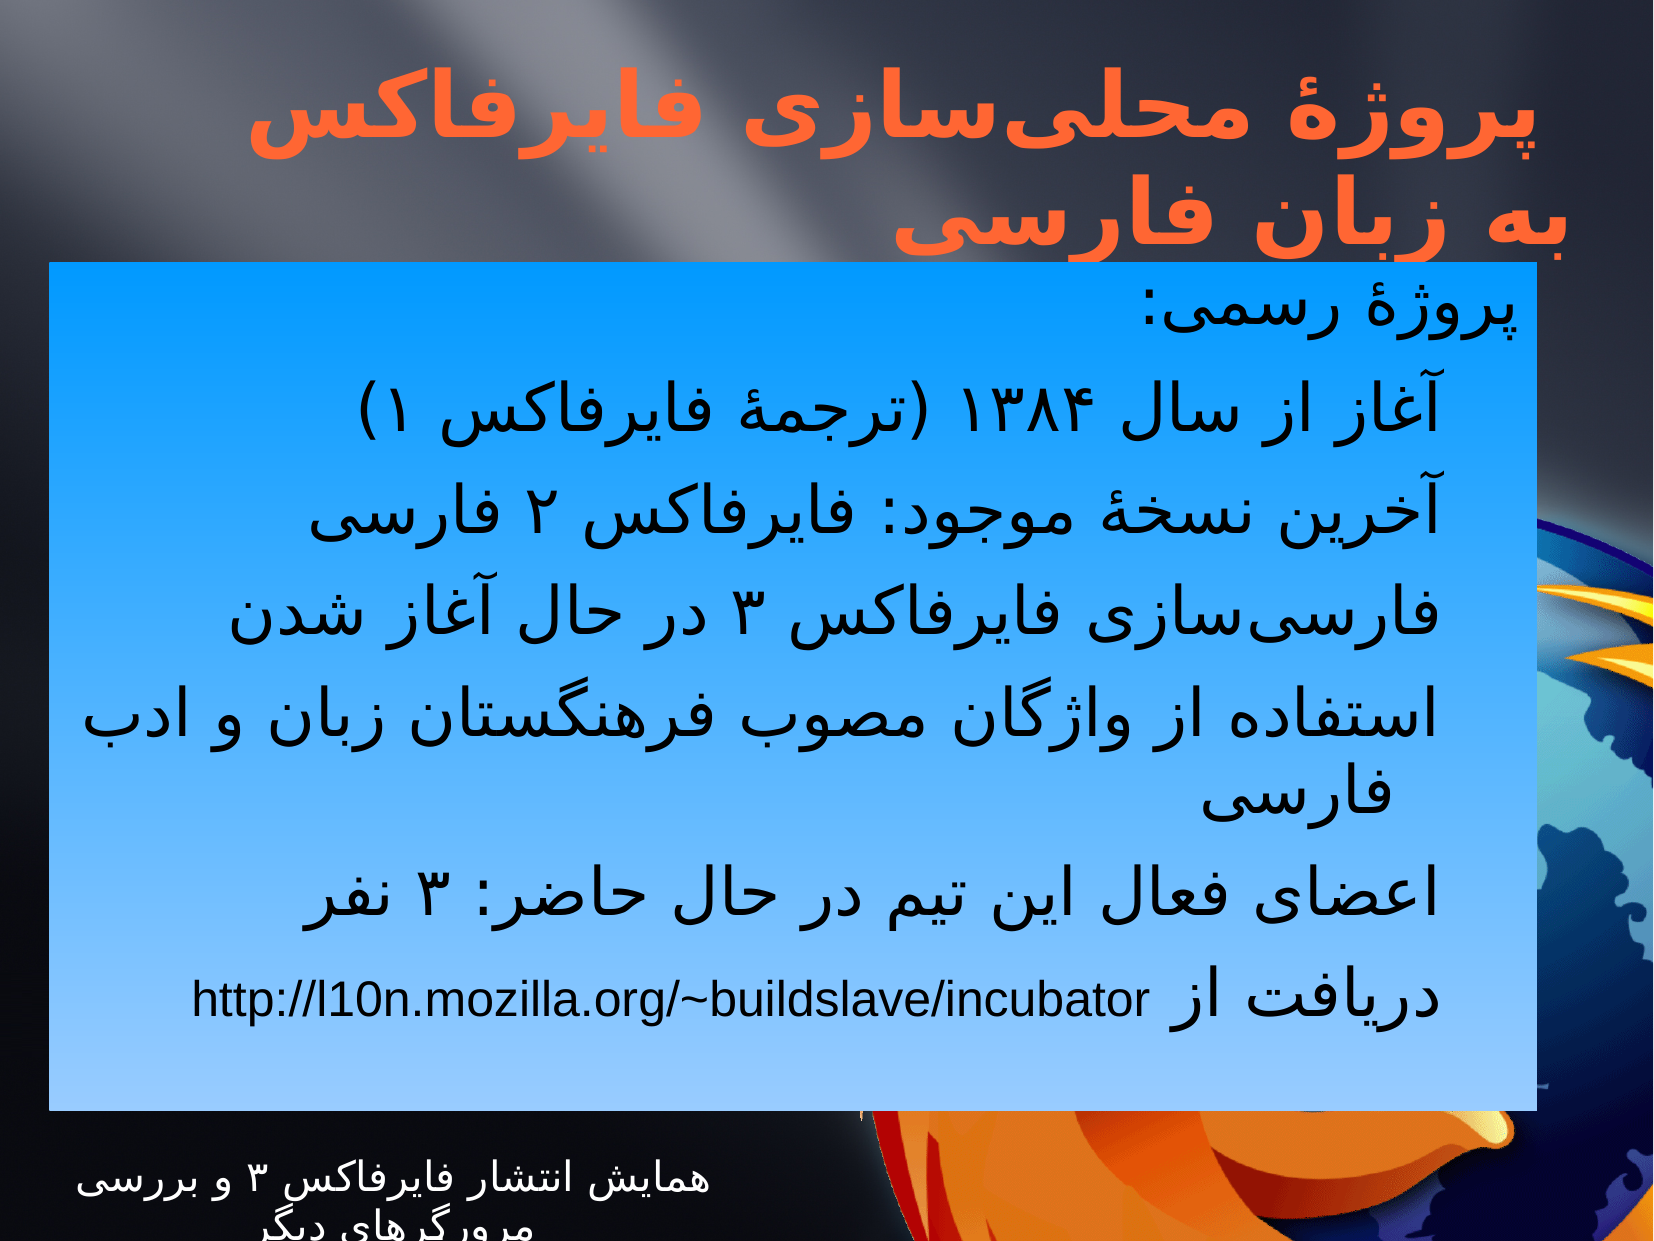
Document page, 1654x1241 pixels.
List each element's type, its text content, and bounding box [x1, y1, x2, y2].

list پروژهٔ رسمی: آغاز از سال ۱۳۸۴ (ترجمهٔ فایرفاکس ۱) آخرین نسخهٔ موجود: فایرفاکس ۲ فارسی فارسی‌سازی فایرفاکس ۳ در حال آغاز شدن استفاده از واژگان مصوب فرهنگستان زبان و ادب فارسی اعضای فعال این تیم در حال حاضر: ۳ نفر دریافت از http://l10n.mozilla.org/~buildslave/incubator [49, 262, 1537, 1111]
picture [521, 1231, 528, 1237]
title پروژهٔ محلی‌سازی فایرفاکس به زبان فارسی [149, 55, 1575, 263]
picture [0, 0, 1654, 1241]
